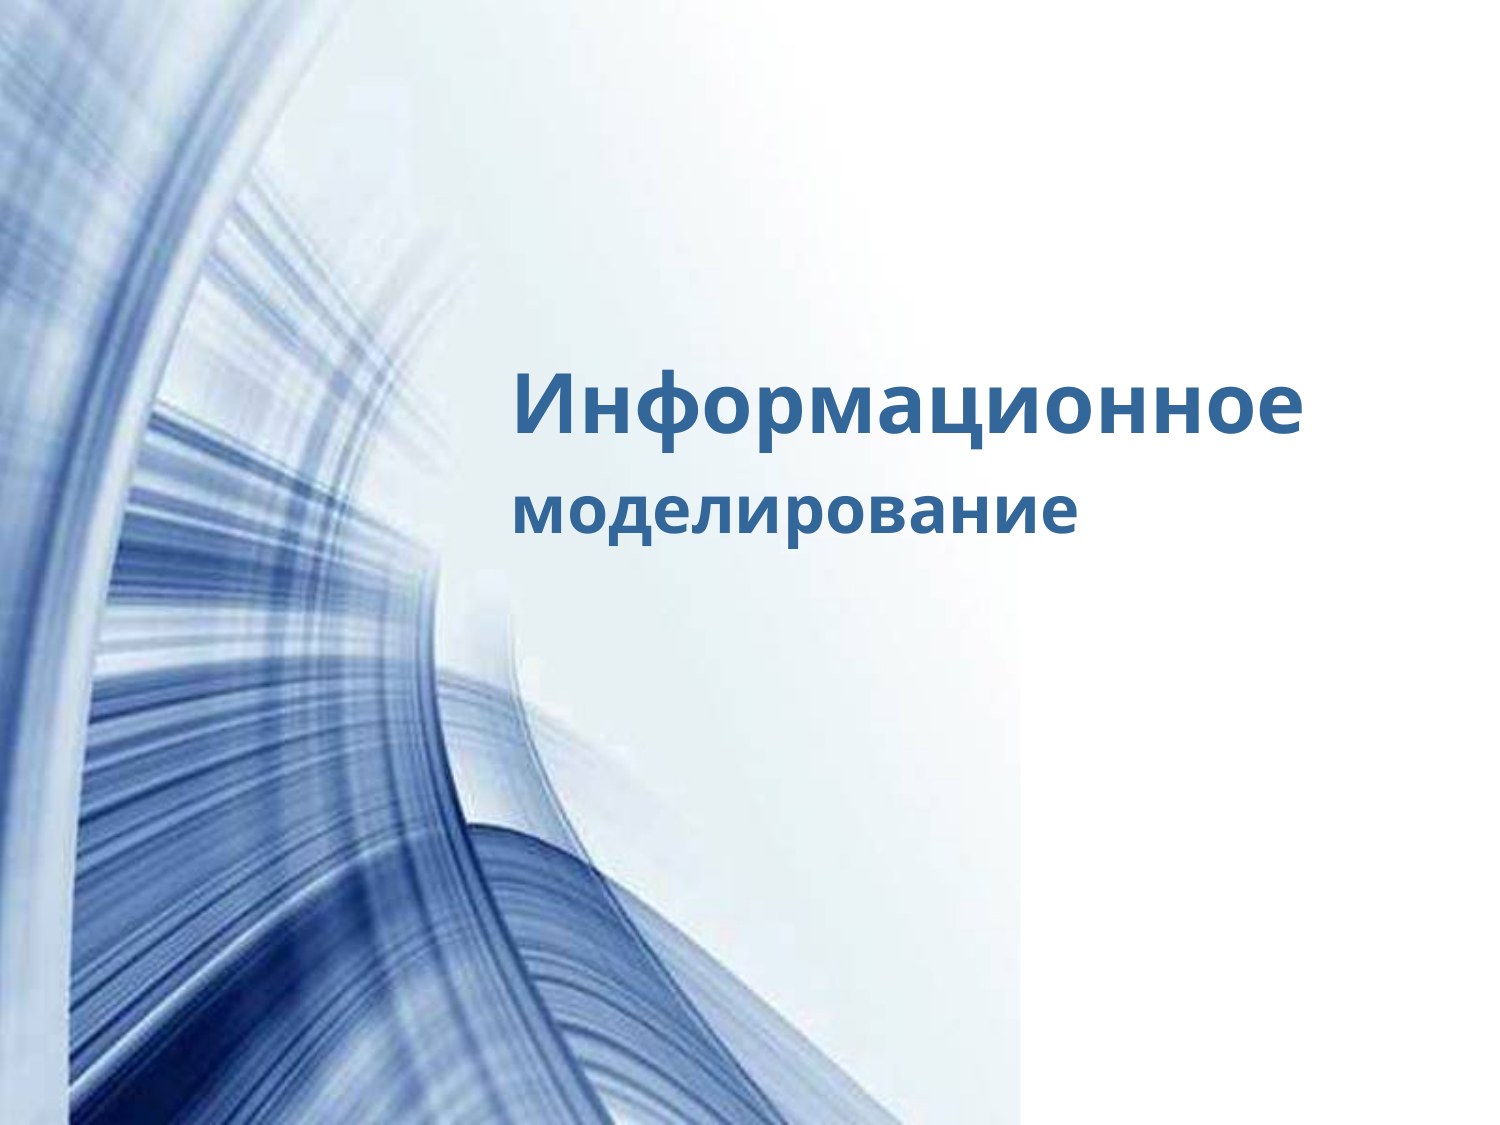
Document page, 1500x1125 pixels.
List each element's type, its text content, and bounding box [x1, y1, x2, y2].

text_box Информационное моделирование [496, 342, 1343, 658]
picture [0, 0, 1500, 1125]
